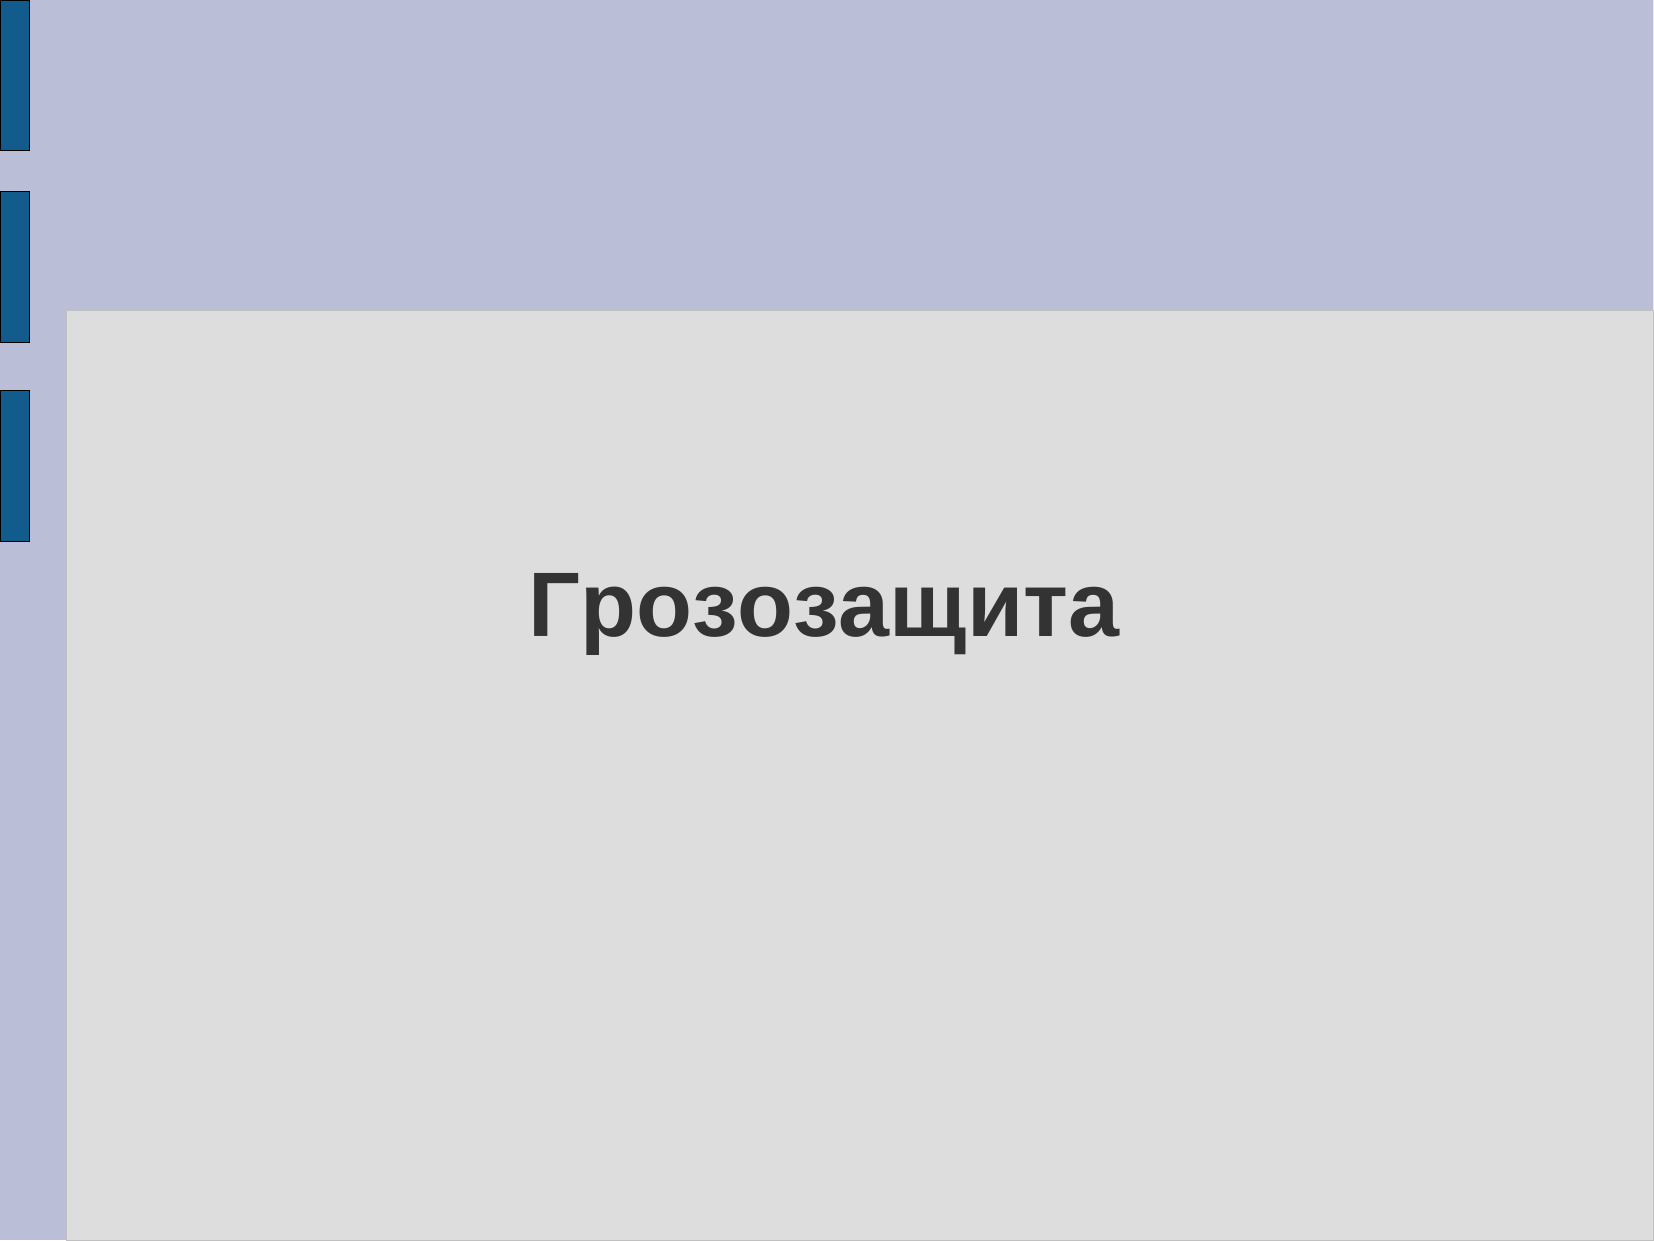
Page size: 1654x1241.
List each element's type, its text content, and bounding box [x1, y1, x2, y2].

title Грозозащита [118, 501, 1531, 709]
